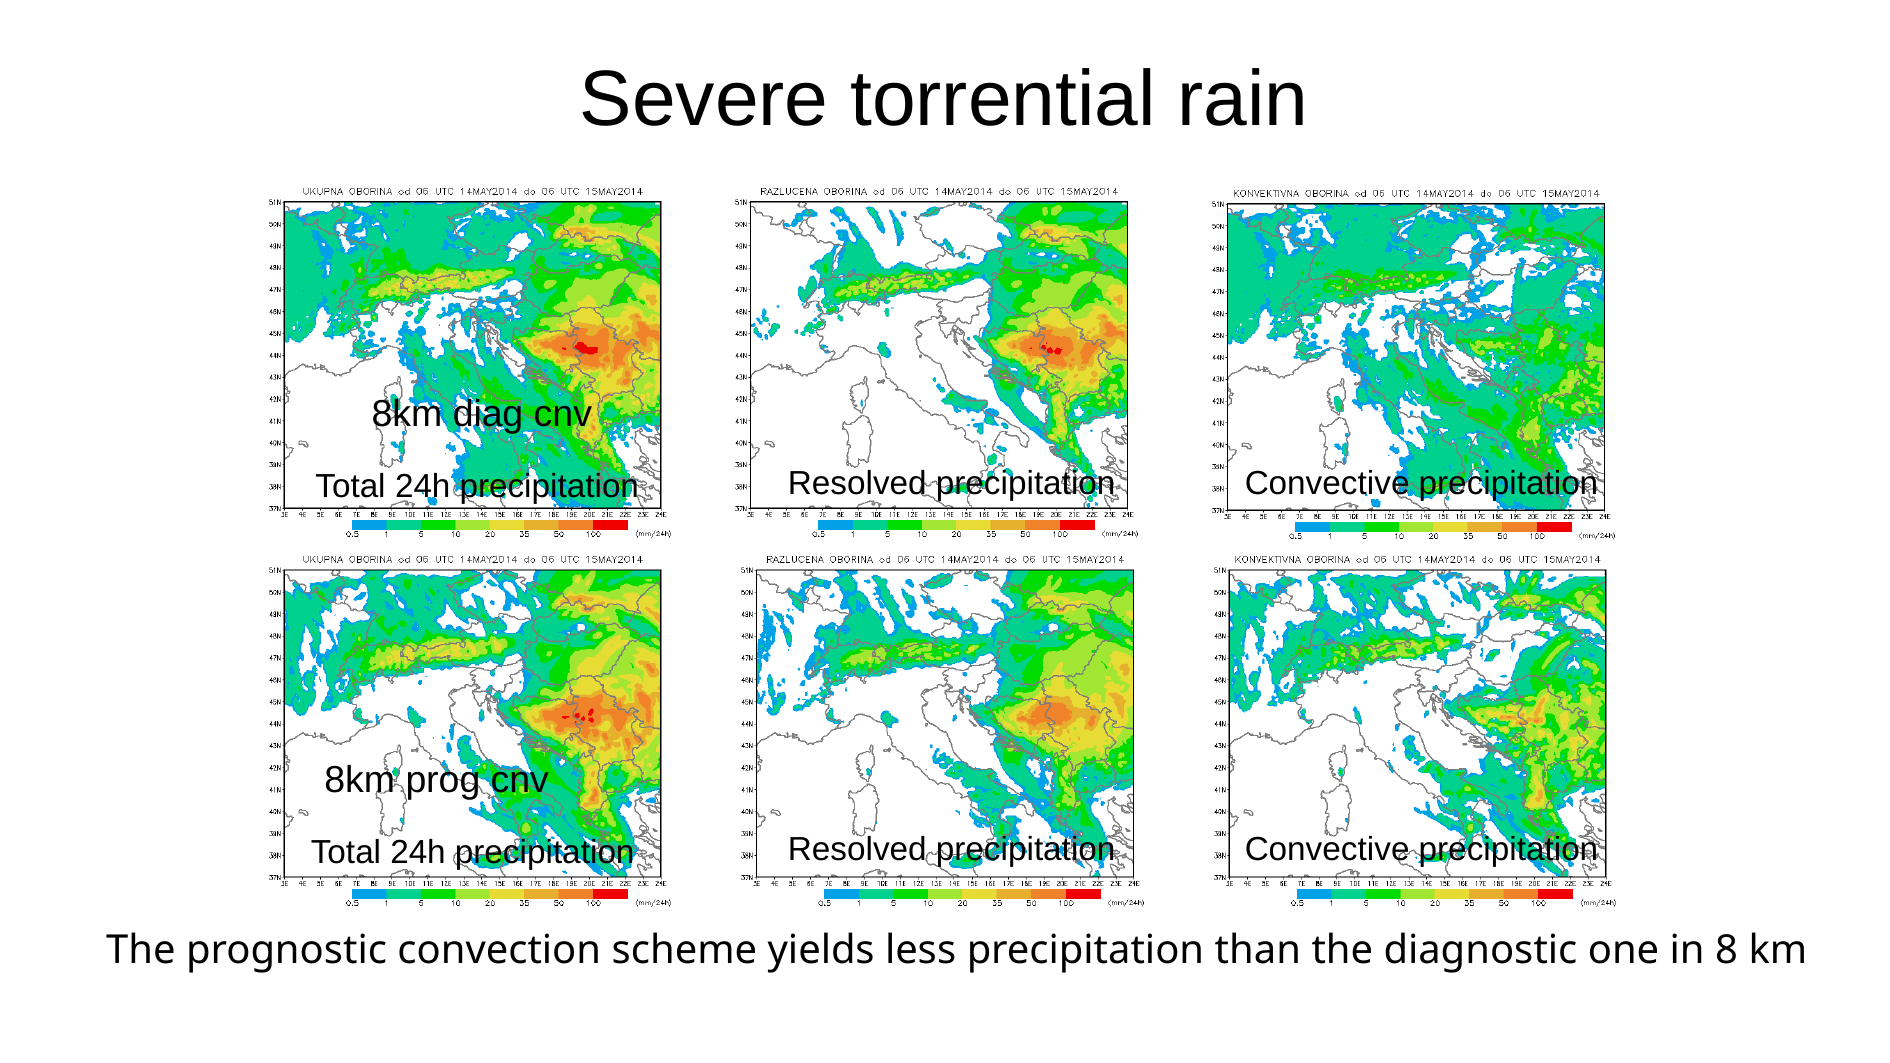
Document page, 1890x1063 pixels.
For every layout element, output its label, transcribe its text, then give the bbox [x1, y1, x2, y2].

text_box Convective precipitation [1230, 819, 1614, 876]
title Severe torrential rain [94, 42, 1796, 154]
text_box 8km diag cnv [356, 381, 447, 435]
text_box Total 24h precipitation [300, 456, 655, 513]
text_box Convective precipitation [1230, 453, 1614, 510]
text_box Resolved precipitation [773, 453, 1131, 510]
text_box Total 24h precipitation [295, 823, 660, 879]
text_box 8km prog cnv [309, 747, 497, 801]
list The prognostic convection scheme yields less precipitation than the diagnostic one in 8 km [106, 921, 1867, 1027]
text_box Resolved precipitation [773, 819, 1131, 876]
picture [236, 169, 1654, 910]
